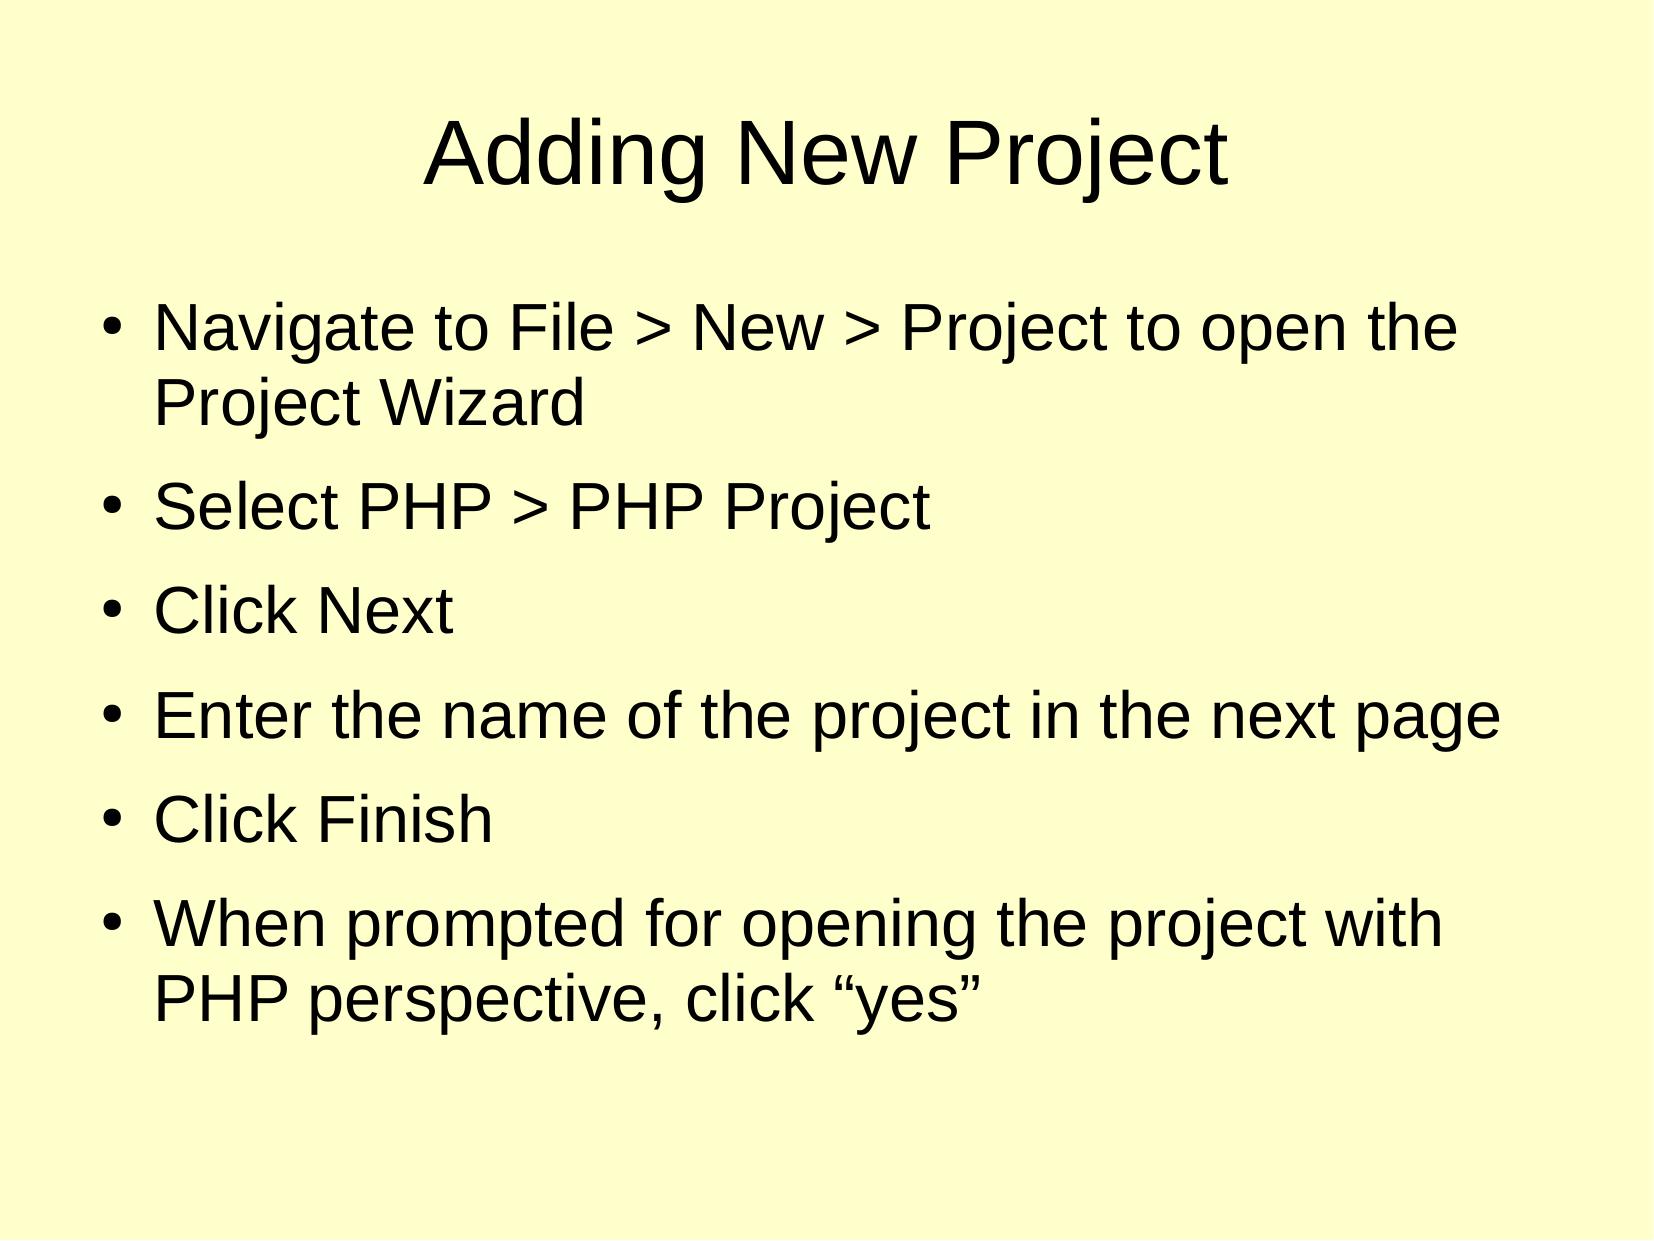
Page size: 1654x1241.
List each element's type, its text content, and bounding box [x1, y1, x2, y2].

title Adding New Project [82, 56, 1571, 250]
list Navigate to File > New > Project to open the Project Wizard Select PHP > PHP Project Click Next Enter the name of the project in the next page Click Finish When prompted for opening the project with PHP perspective, click “yes” [82, 290, 1571, 1109]
